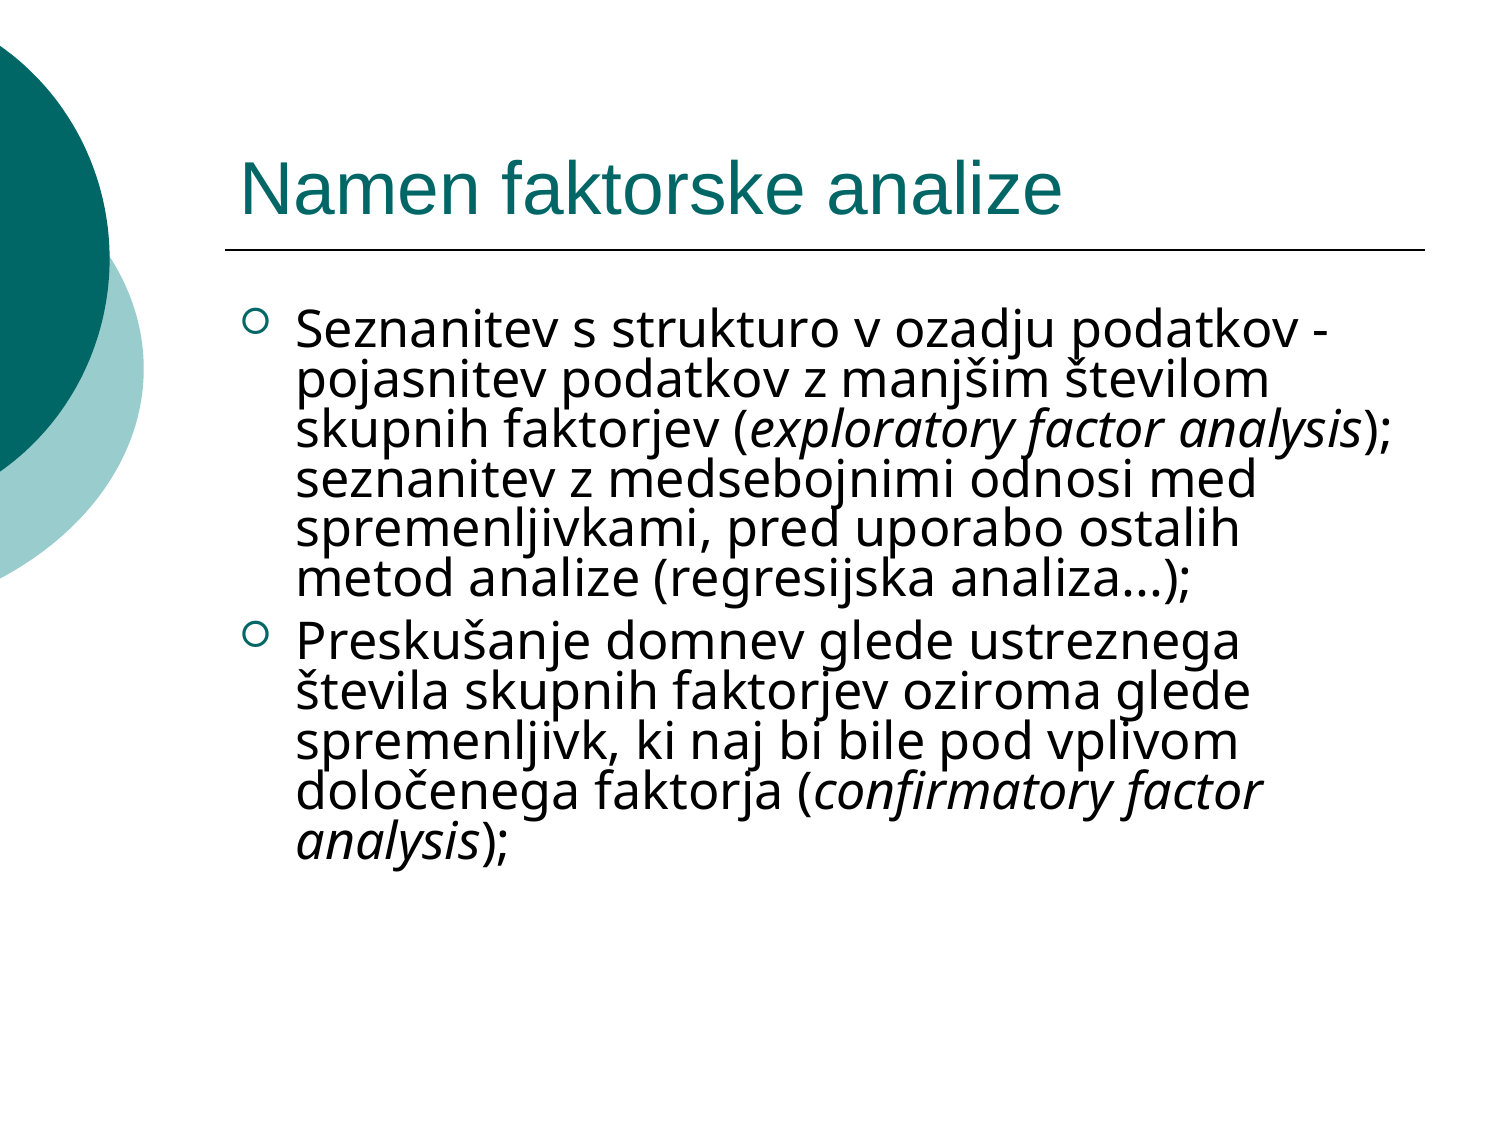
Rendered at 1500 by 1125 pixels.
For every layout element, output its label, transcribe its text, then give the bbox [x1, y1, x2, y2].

title Namen faktorske analize [224, 49, 1425, 237]
list Seznanitev s strukturo v ozadju podatkov - pojasnitev podatkov z manjšim številom skupnih faktorjev (exploratory factor analysis); seznanitev z medsebojnimi odnosi med spremenljivkami, pred uporabo ostalih metod analize (regresijska analiza...); Preskušanje domnev glede ustreznega števila skupnih faktorjev oziroma glede spremenljivk, ki naj bi bile pod vplivom določenega faktorja (confirmatory factor analysis); [224, 299, 1425, 975]
